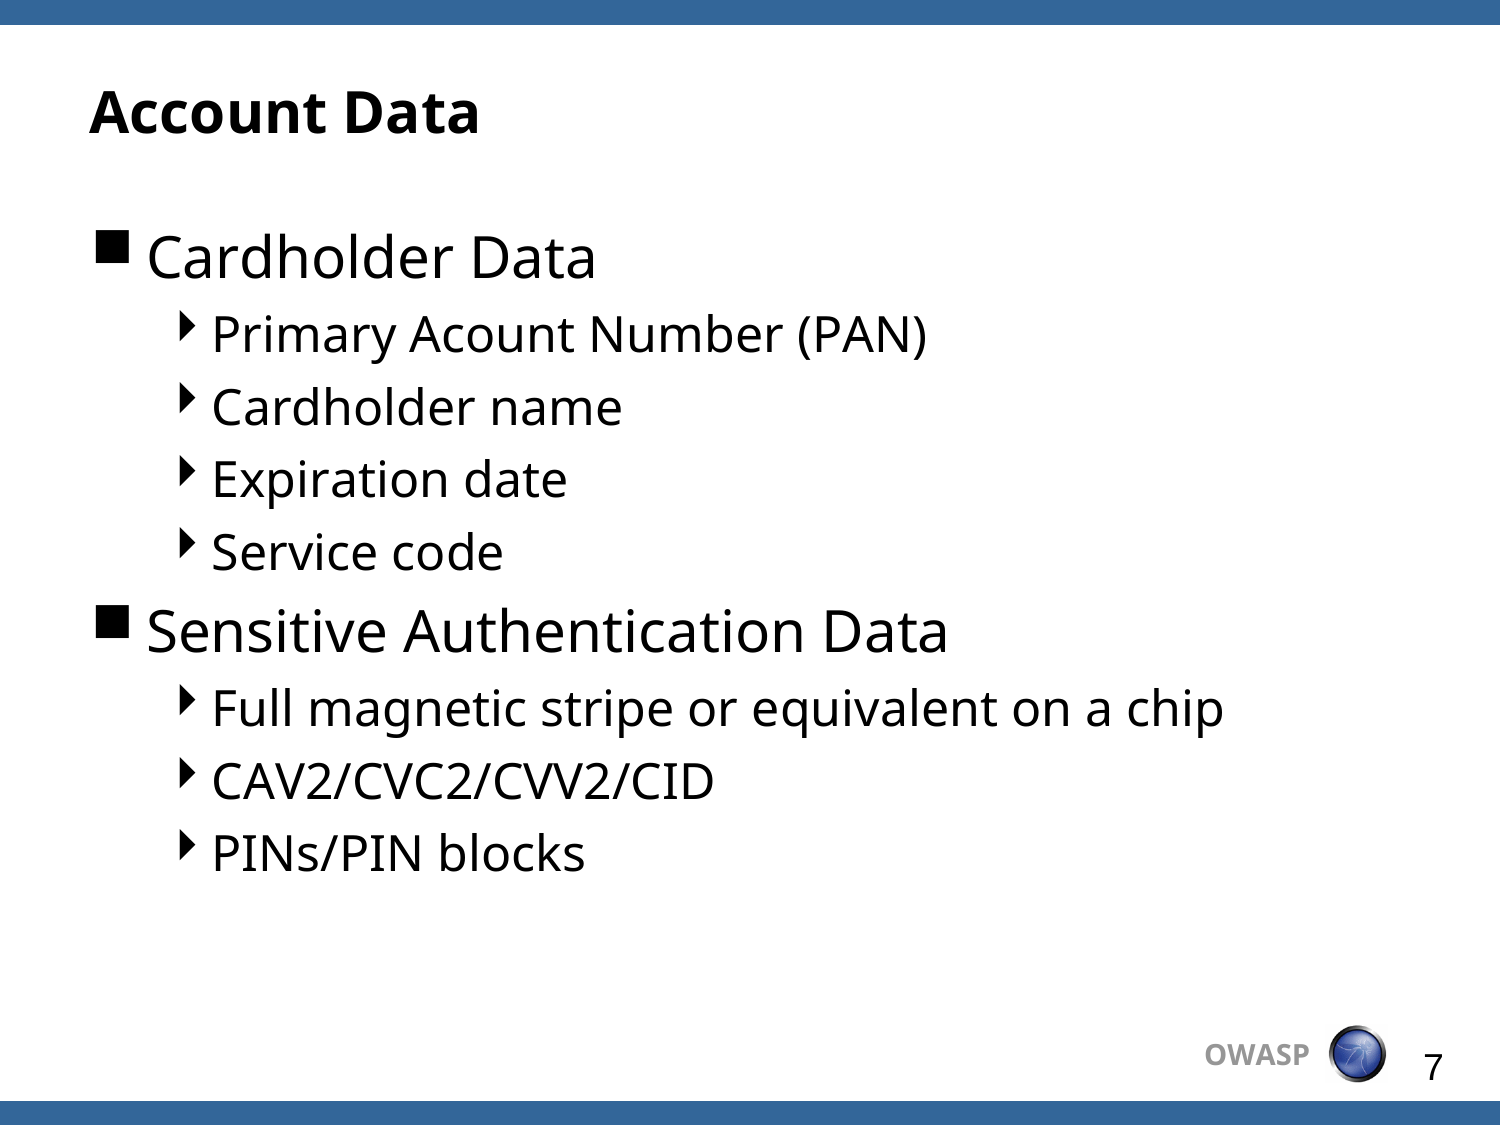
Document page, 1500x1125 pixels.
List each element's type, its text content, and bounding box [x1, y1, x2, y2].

title Account Data [75, 32, 1426, 189]
picture [1325, 1024, 1388, 1083]
list Cardholder Data Primary Acount Number (PAN) Cardholder name Expiration date Service code Sensitive Authentication Data Full magnetic stripe or equivalent on a chip CAV2/CVC2/CVV2/CID PINs/PIN blocks [75, 212, 1426, 955]
